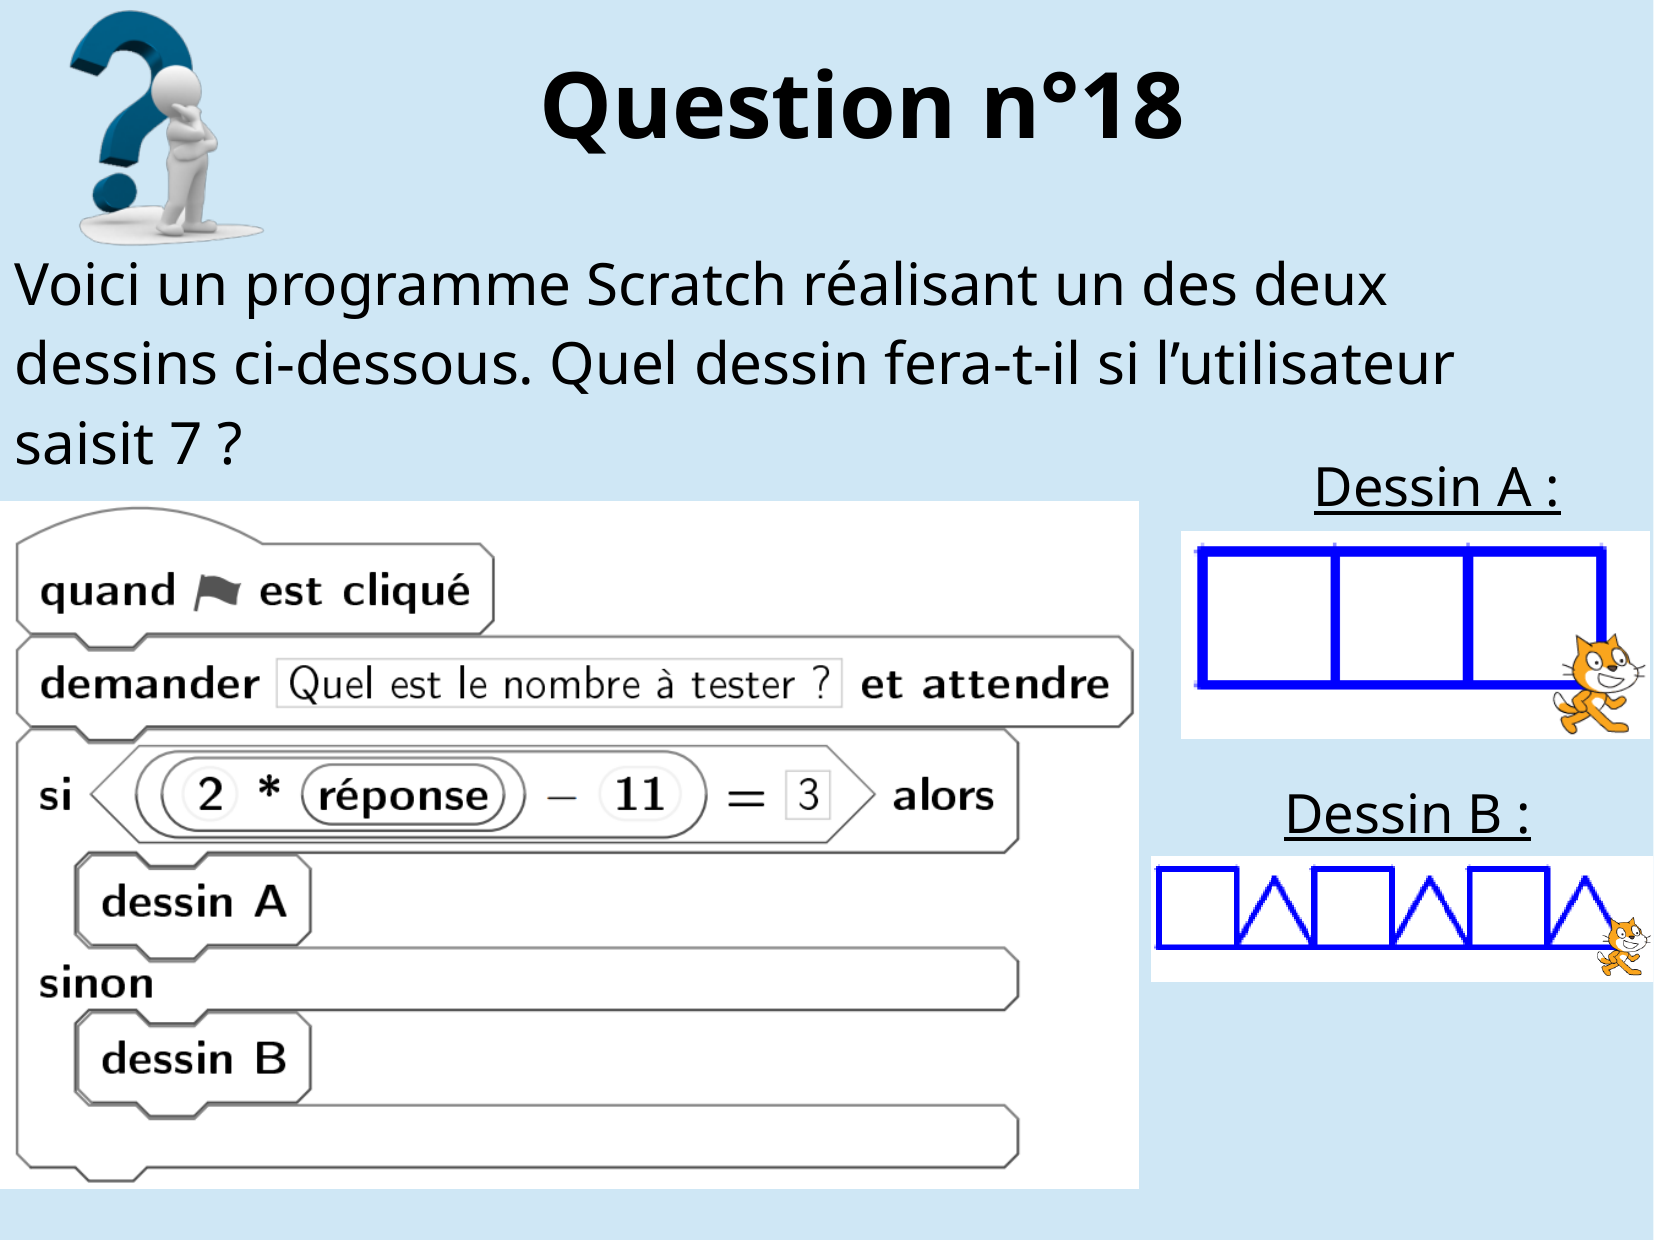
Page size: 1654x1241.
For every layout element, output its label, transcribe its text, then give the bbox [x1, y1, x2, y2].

text_box Dessin A : [1299, 441, 1595, 531]
text_box Dessin B : [1269, 767, 1565, 856]
picture [1151, 856, 1654, 982]
picture [59, 0, 266, 236]
title Question n°18 [266, 0, 1607, 208]
picture [0, 501, 1139, 1189]
text_box Voici un programme Scratch réalisant un des deux dessins ci-dessous. Quel dessin fera-t-il si l’utilisateur saisit 7 ? [0, 236, 1595, 495]
picture [1181, 531, 1650, 739]
